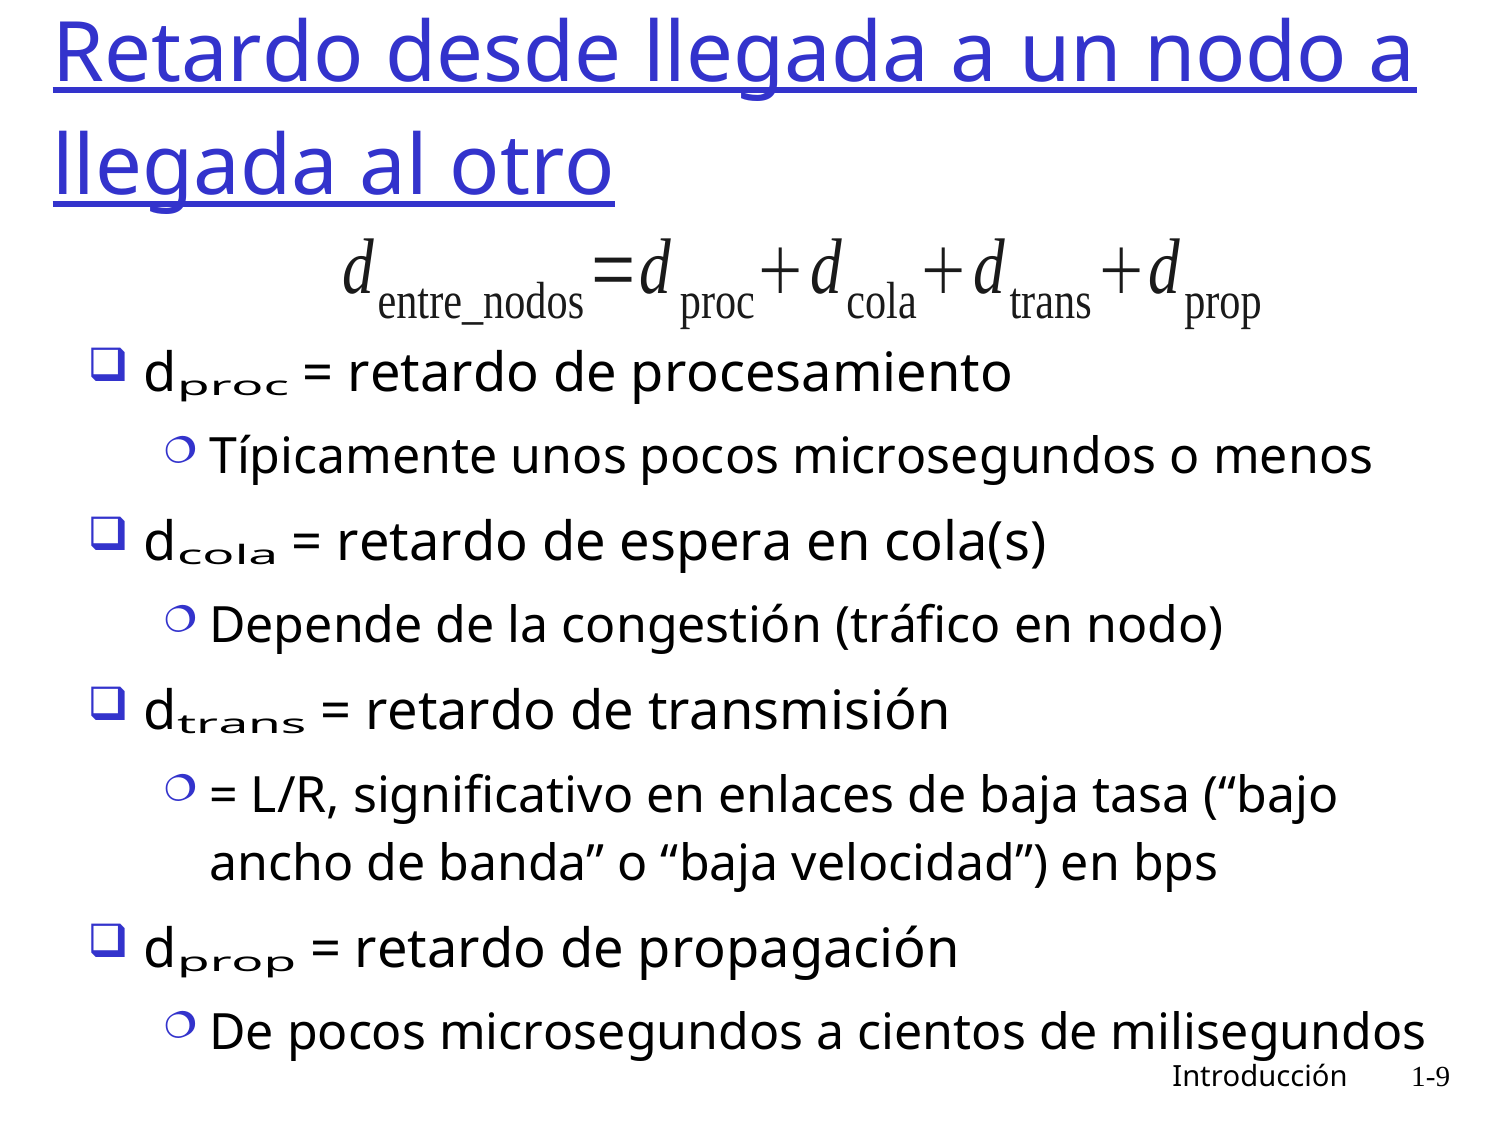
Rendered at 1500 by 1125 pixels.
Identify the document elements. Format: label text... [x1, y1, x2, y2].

title Retardo desde llegada a un nodo a llegada al otro [37, 1, 1463, 211]
text_box 1-<number> [1362, 1050, 1466, 1125]
list dproc = retardo de procesamiento Típicamente unos pocos microsegundos o menos dcola = retardo de espera en cola(s) Depende de la congestión (tráfico en nodo) dtrans = retardo de transmisión = L/R, significativo en enlaces de baja tasa (“bajo ancho de banda” o “baja velocidad”) en bps dprop = retardo de propagación De pocos microsegundos a cientos de milisegundos [87, 333, 1463, 1079]
chart [326, 224, 1286, 330]
text_box Introducción [887, 1079, 1362, 1125]
